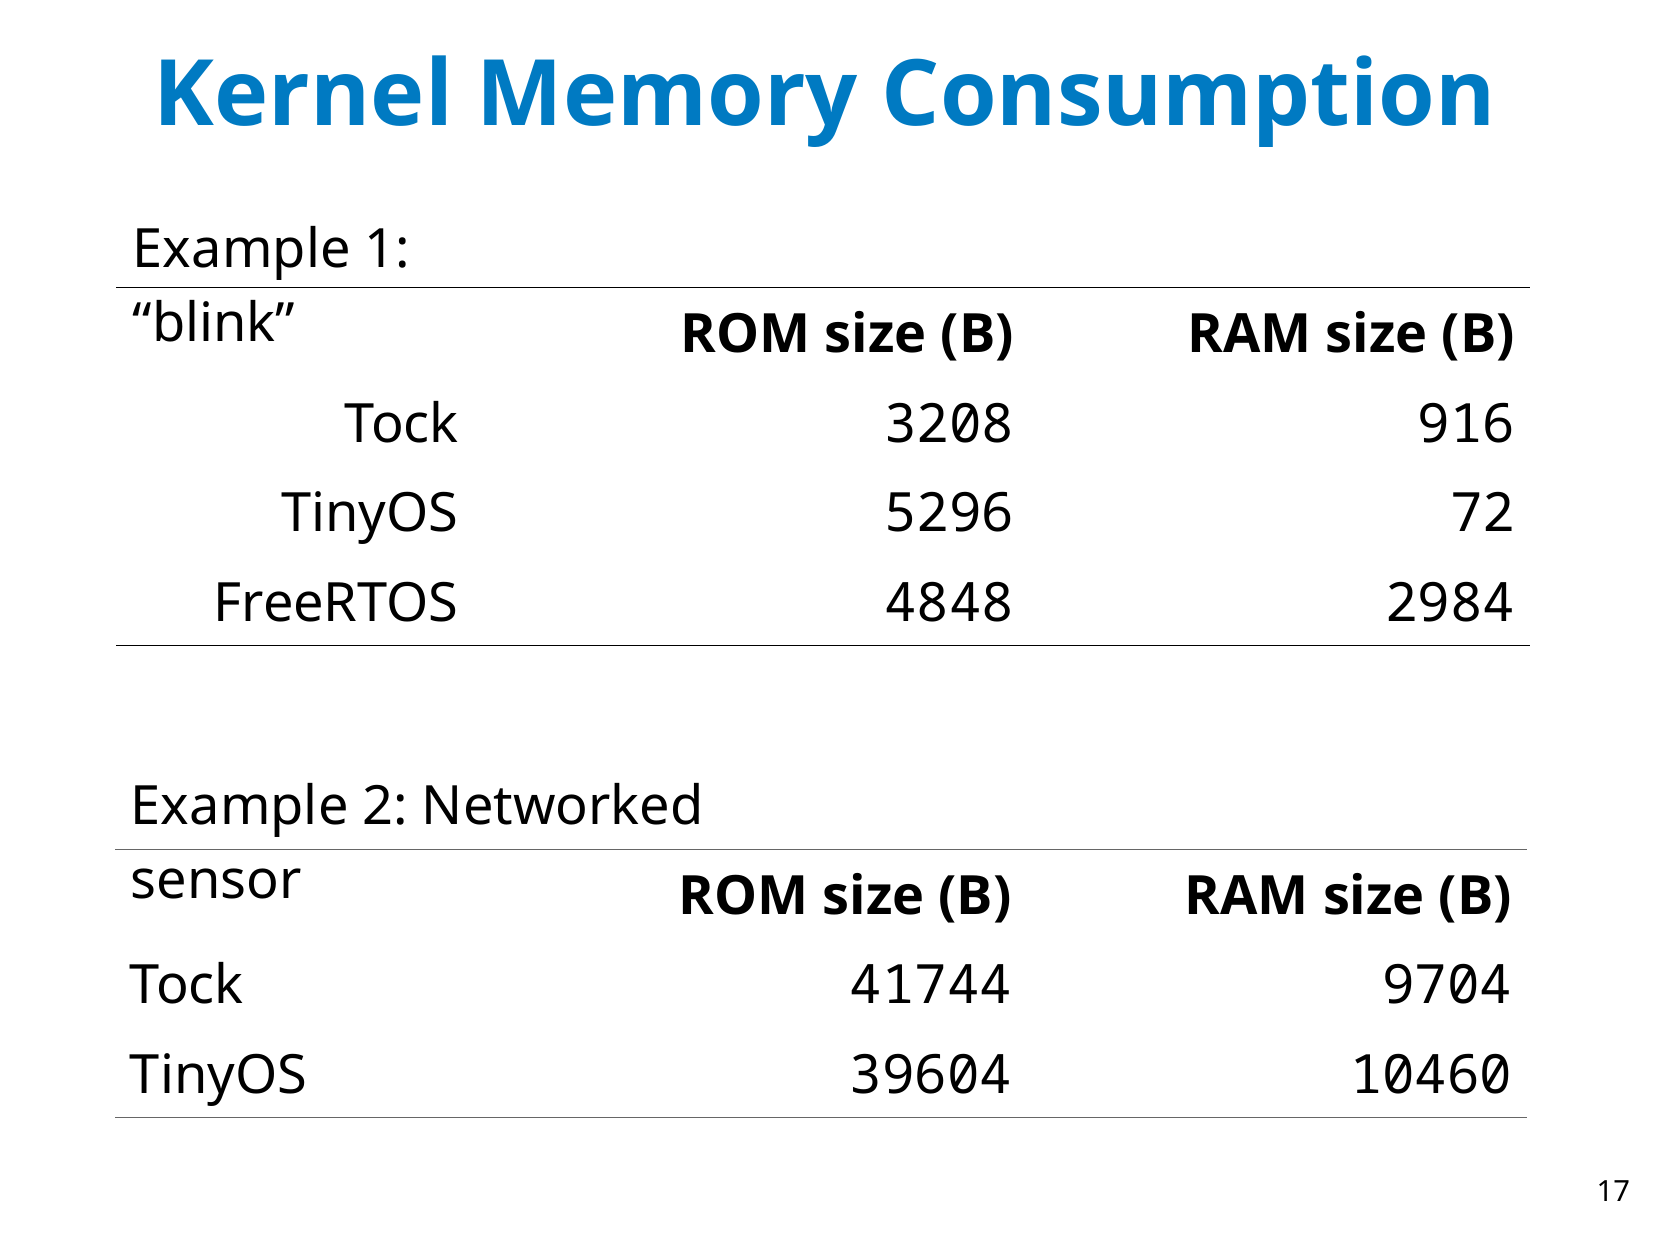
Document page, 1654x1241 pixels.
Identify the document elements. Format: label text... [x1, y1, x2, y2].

text_box Example 2: Networked sensor [116, 758, 899, 843]
table_cell TinyOS [115, 1028, 472, 1117]
table_cell 916 [1029, 377, 1530, 466]
text_box Example 1: “blink” [117, 201, 588, 287]
table_cell 3208 [473, 377, 1029, 466]
table_cell FreeRTOS [116, 556, 473, 645]
table_header [116, 288, 473, 377]
table_cell 9704 [1027, 938, 1527, 1028]
table_cell Tock [115, 938, 472, 1028]
table_cell 39604 [472, 1028, 1027, 1117]
table_header RAM size (B) [1029, 288, 1530, 377]
table_header [115, 850, 472, 938]
table_cell 2984 [1029, 556, 1530, 645]
table_cell Tock [116, 377, 473, 466]
table_cell TinyOS [116, 466, 473, 556]
table_cell 4848 [473, 556, 1029, 645]
table_cell 41744 [472, 938, 1027, 1028]
table_header ROM size (B) [472, 850, 1027, 938]
table_cell 10460 [1027, 1028, 1527, 1117]
text_box Kernel Memory Consumption [0, 0, 1651, 181]
table_header RAM size (B) [1027, 850, 1527, 938]
table_cell 72 [1029, 466, 1530, 556]
table_header ROM size (B) [473, 288, 1029, 377]
table_cell 5296 [473, 466, 1029, 556]
